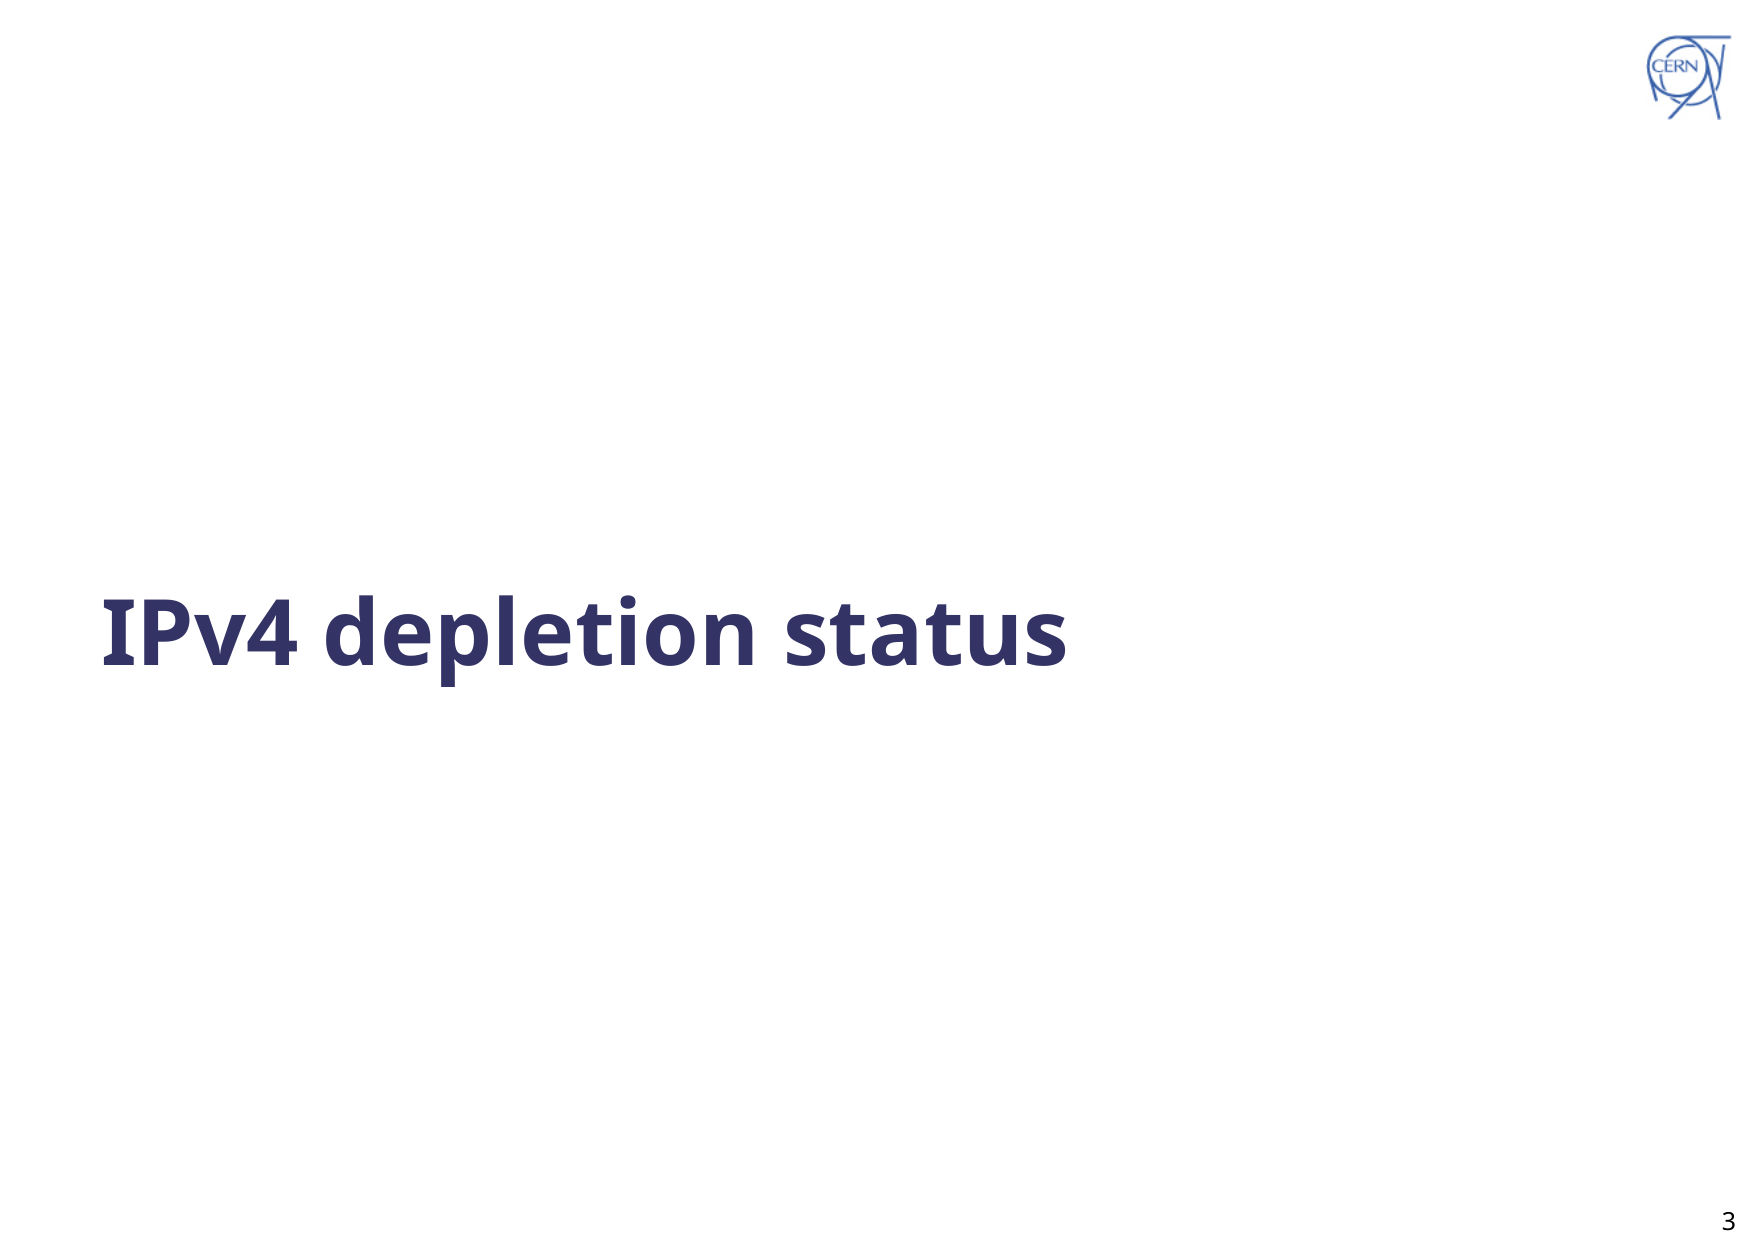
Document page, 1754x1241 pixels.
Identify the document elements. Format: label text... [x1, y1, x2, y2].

picture [1646, 34, 1732, 120]
title IPv4 depletion status [101, 540, 1658, 721]
